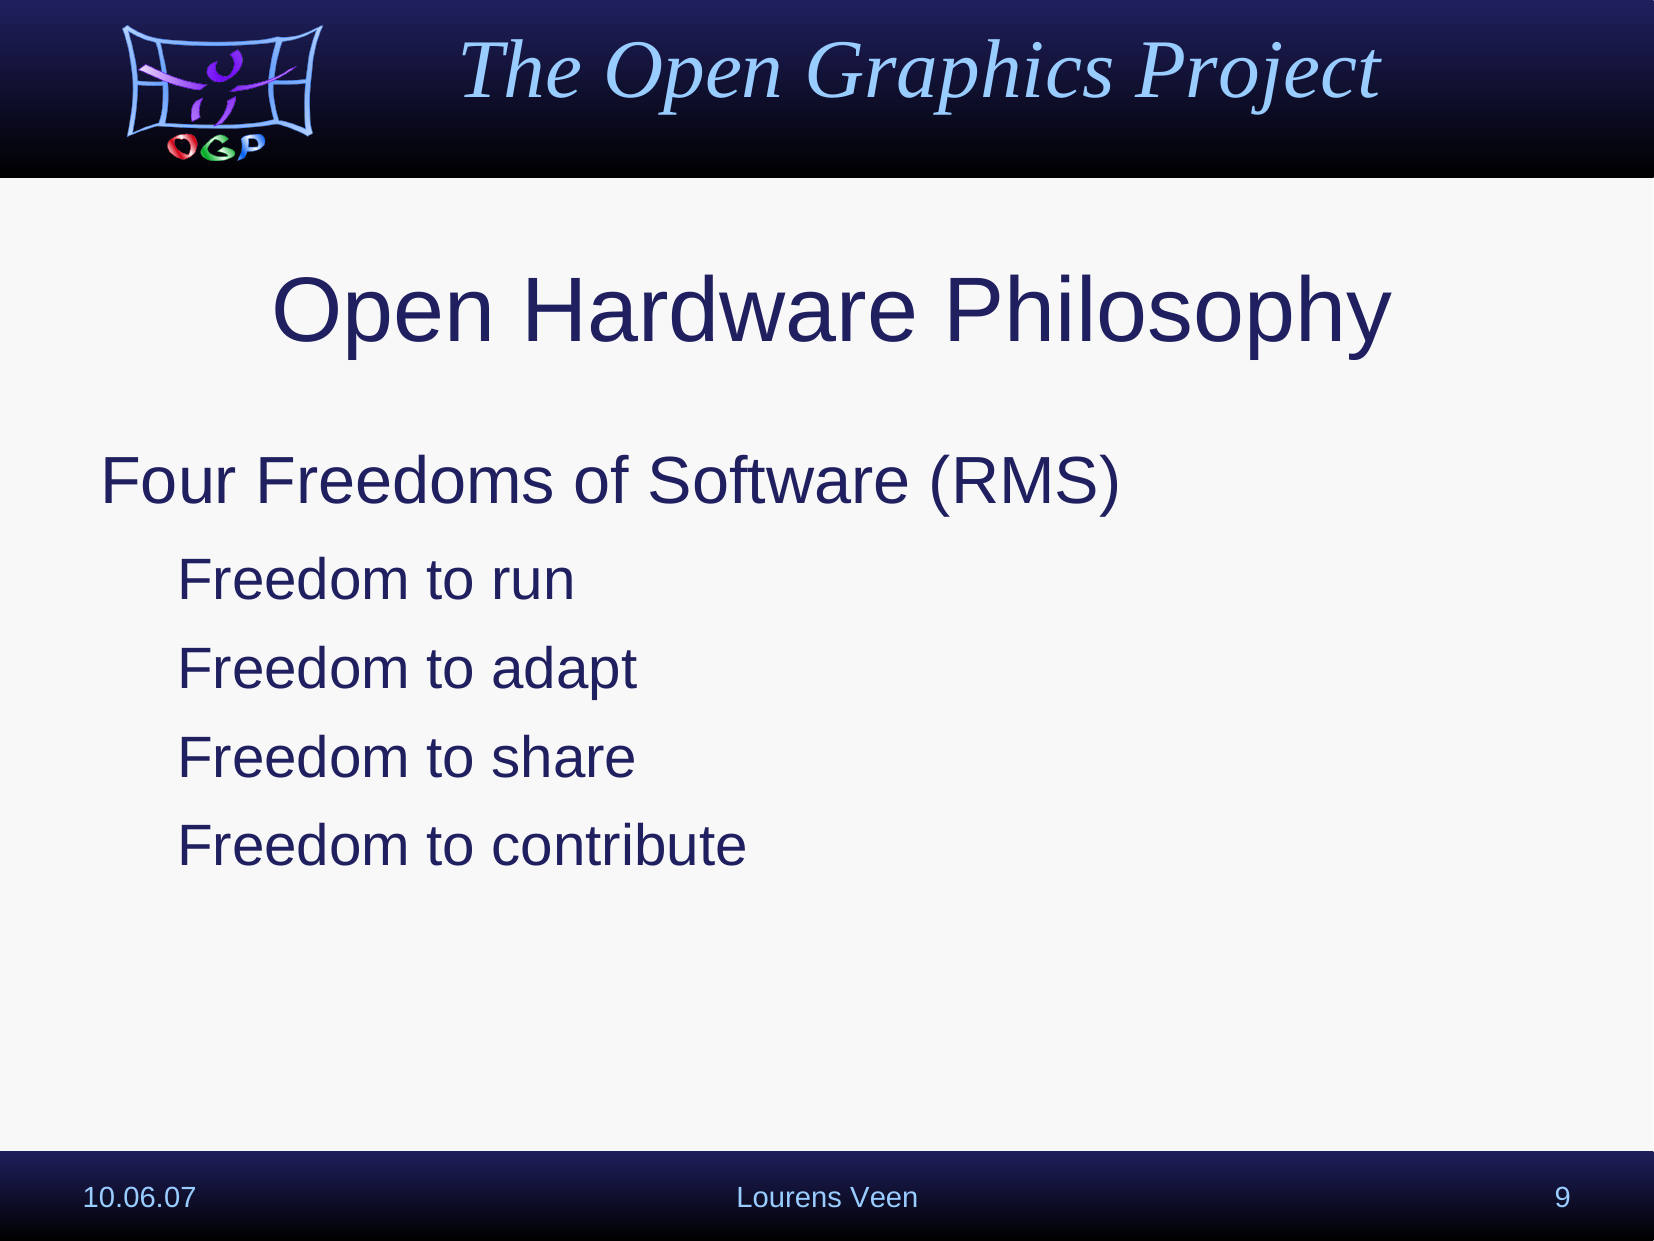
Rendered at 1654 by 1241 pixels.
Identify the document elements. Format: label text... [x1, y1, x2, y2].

picture [122, 25, 323, 161]
list Four Freedoms of Software (RMS) Freedom to run Freedom to adapt Freedom to share Freedom to contribute [82, 442, 1571, 1109]
title Open Hardware Philosophy [88, 236, 1577, 385]
